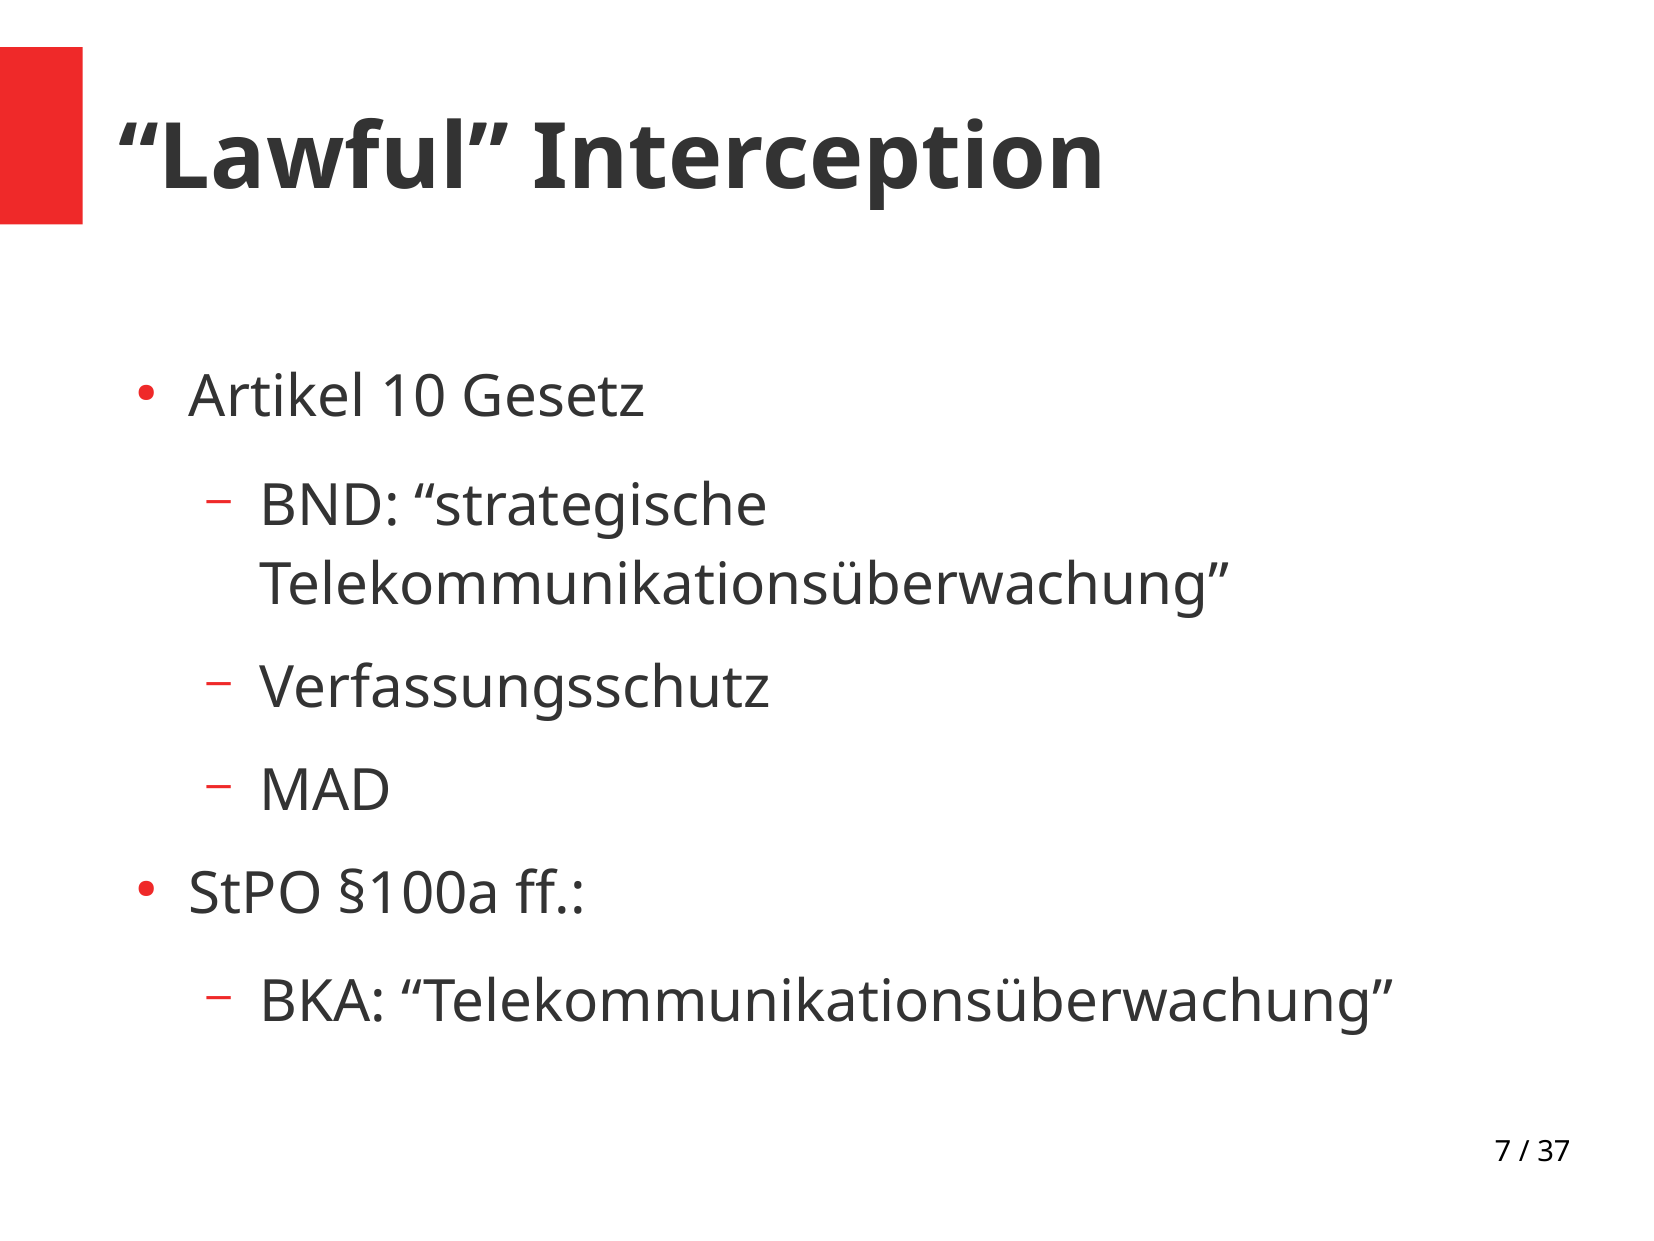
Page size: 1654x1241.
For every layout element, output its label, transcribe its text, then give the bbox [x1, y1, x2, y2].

title “Lawful” Interception [118, 49, 1571, 257]
list Artikel 10 Gesetz BND: “strategische Telekommunikationsüberwachung” Verfassungsschutz MAD StPO §100a ff.: BKA: “Telekommunikationsüberwachung” [118, 354, 1536, 1074]
